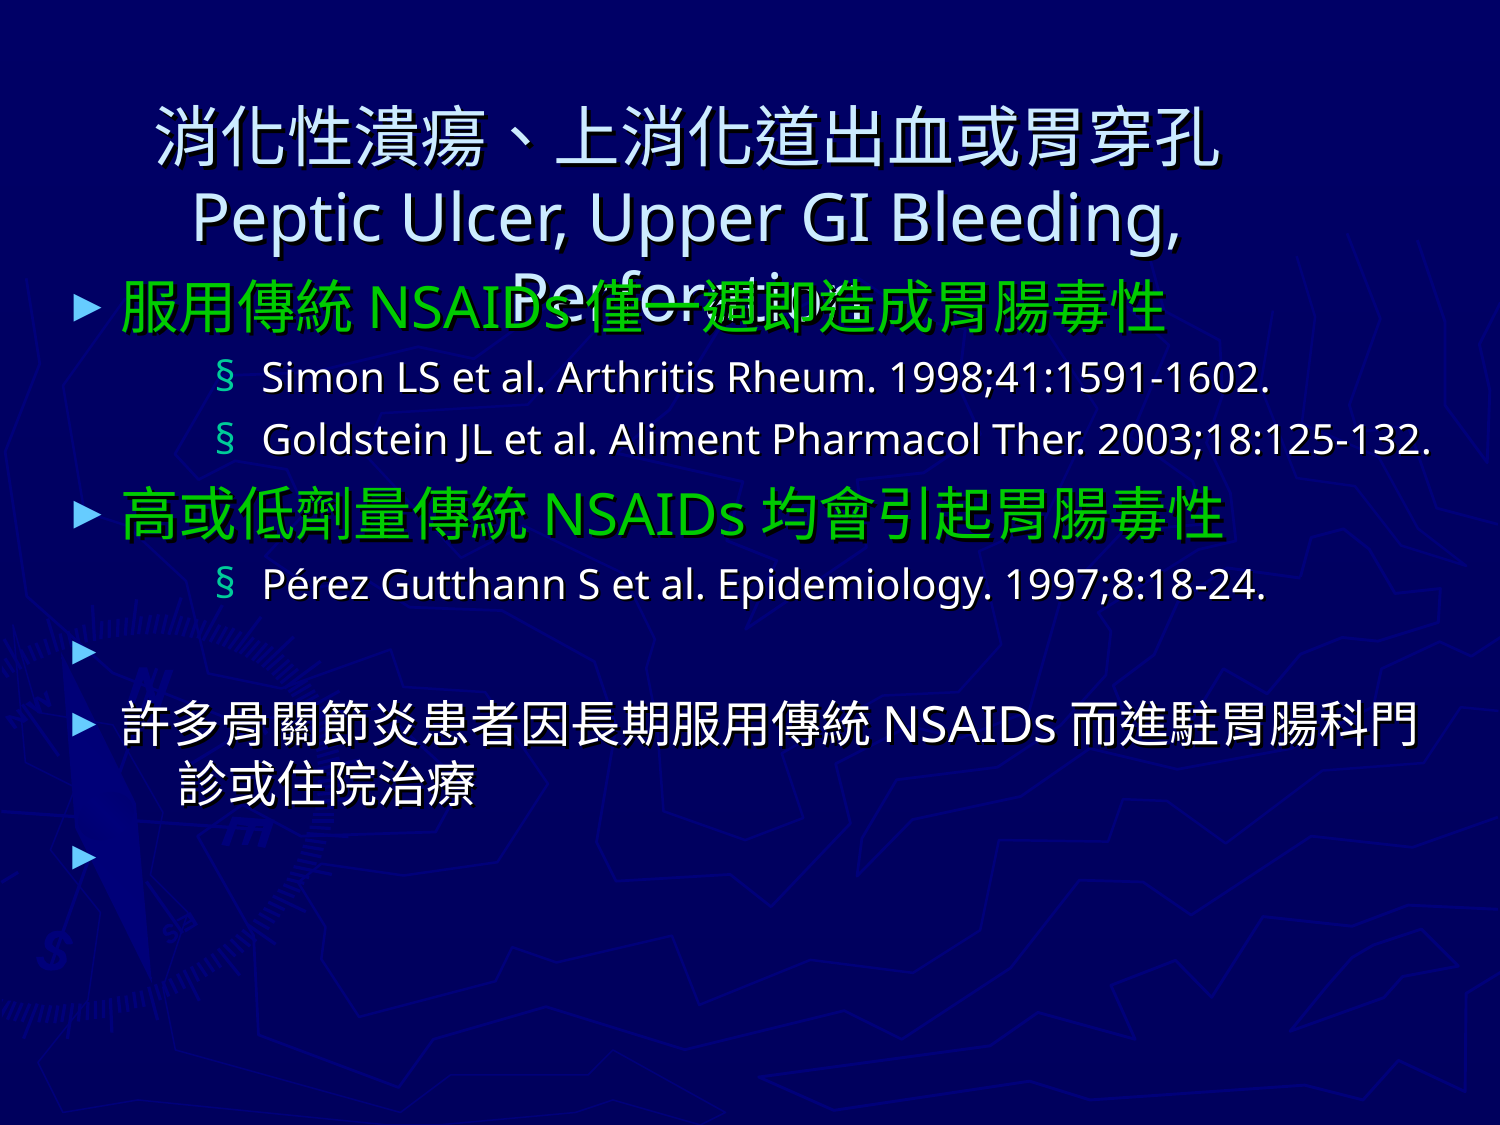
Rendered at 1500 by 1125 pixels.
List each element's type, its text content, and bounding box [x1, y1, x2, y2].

title 消化性潰瘍、上消化道出血或胃穿孔 Peptic Ulcer, Upper GI Bleeding, Perforation [0, 87, 1375, 276]
list 服用傳統NSAIDs僅一週即造成胃腸毒性 Simon LS et al. Arthritis Rheum. 1998;41:1591-1602. Goldstein JL et al. Aliment Pharmacol Ther. 2003;18:125-132. 高或低劑量傳統NSAIDs均會引起胃腸毒性 Pérez Gutthann S et al. Epidemiology. 1997;8:18-24. 許多骨關節炎患者因長期服用傳統NSAIDs而進駐胃腸科門診或住院治療 [49, 262, 1451, 1001]
